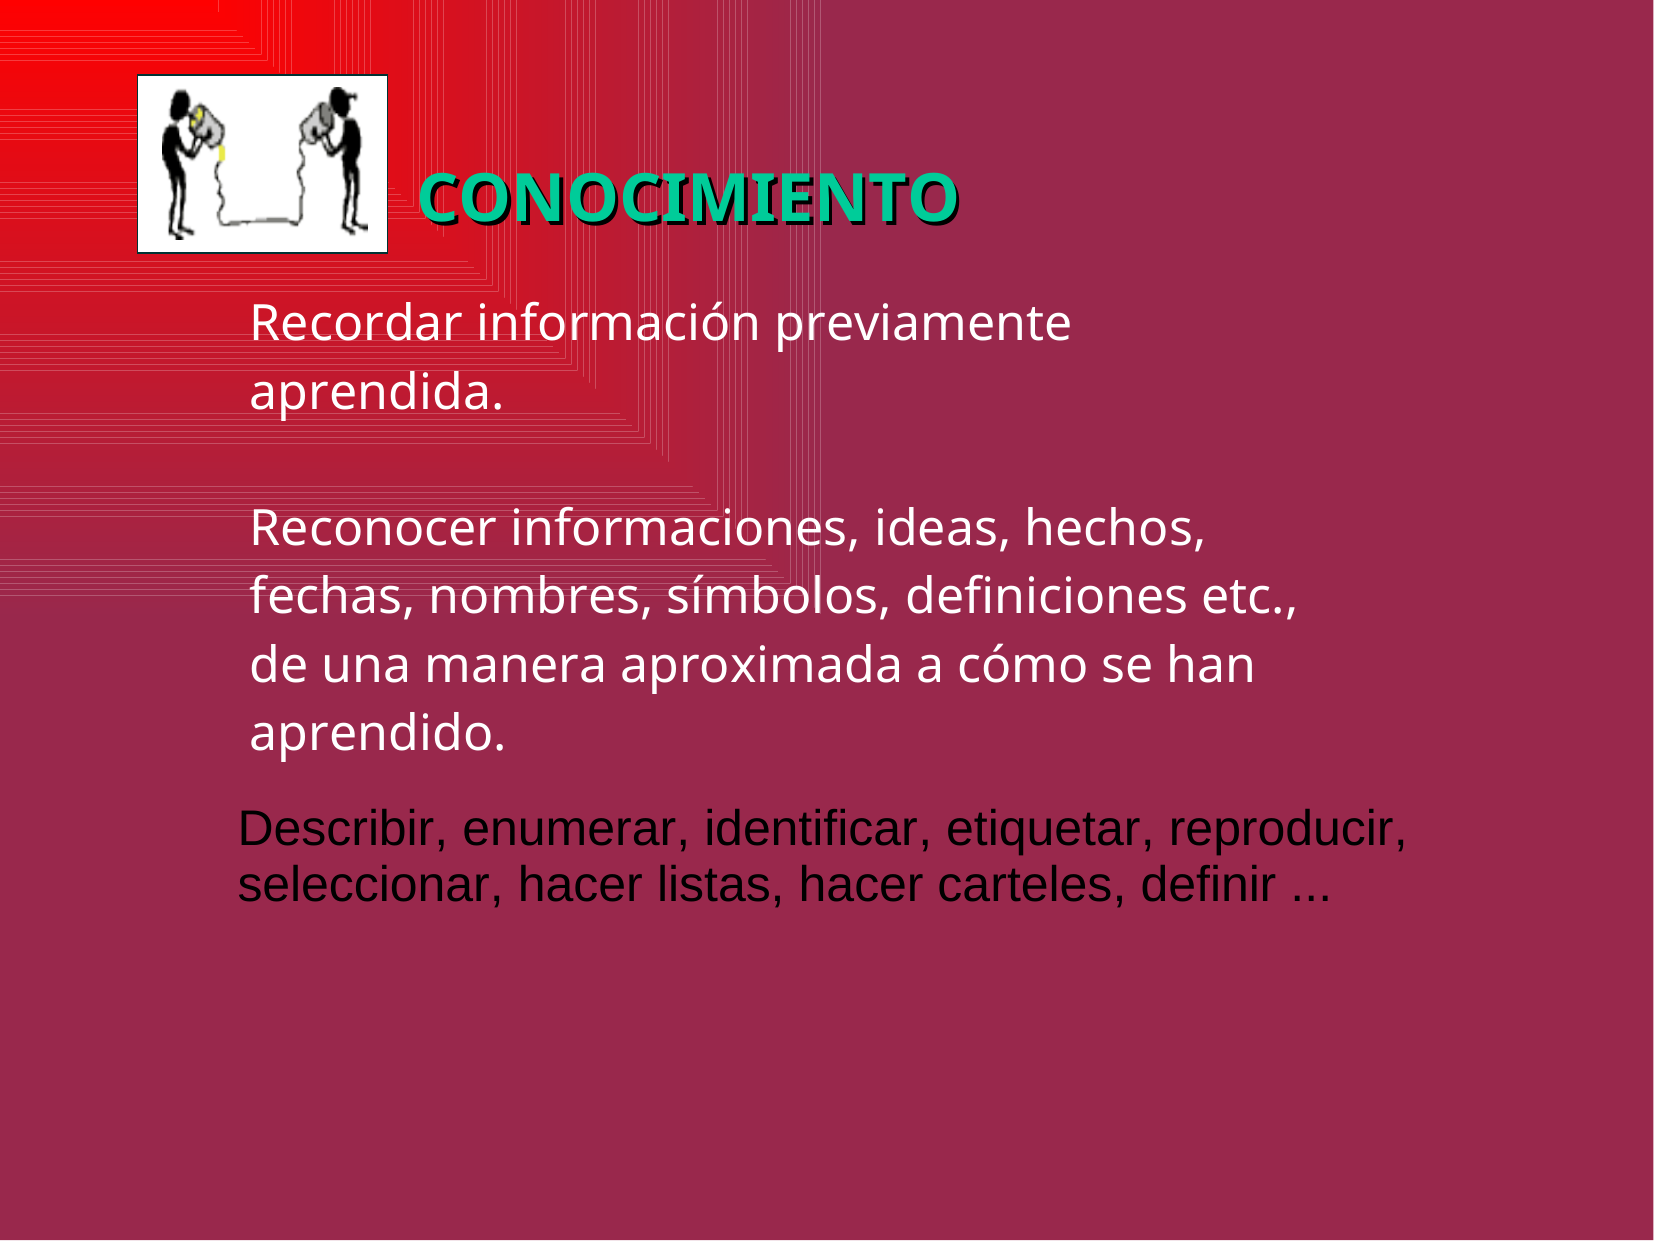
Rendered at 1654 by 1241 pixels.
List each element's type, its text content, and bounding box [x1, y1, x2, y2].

picture [162, 87, 368, 240]
text_box [137, 75, 388, 254]
text_box CONOCIMIENTO [416, 150, 961, 248]
text_box Recordar información previamente aprendida. Reconocer informaciones, ideas, hechos, fechas, nombres, símbolos, definiciones etc., de una manera aproximada a cómo se han aprendido. [249, 287, 1313, 772]
text_box Describir, enumerar, identificar, etiquetar, reproducir, seleccionar, hacer listas, hacer carteles, definir ... [237, 799, 1463, 919]
